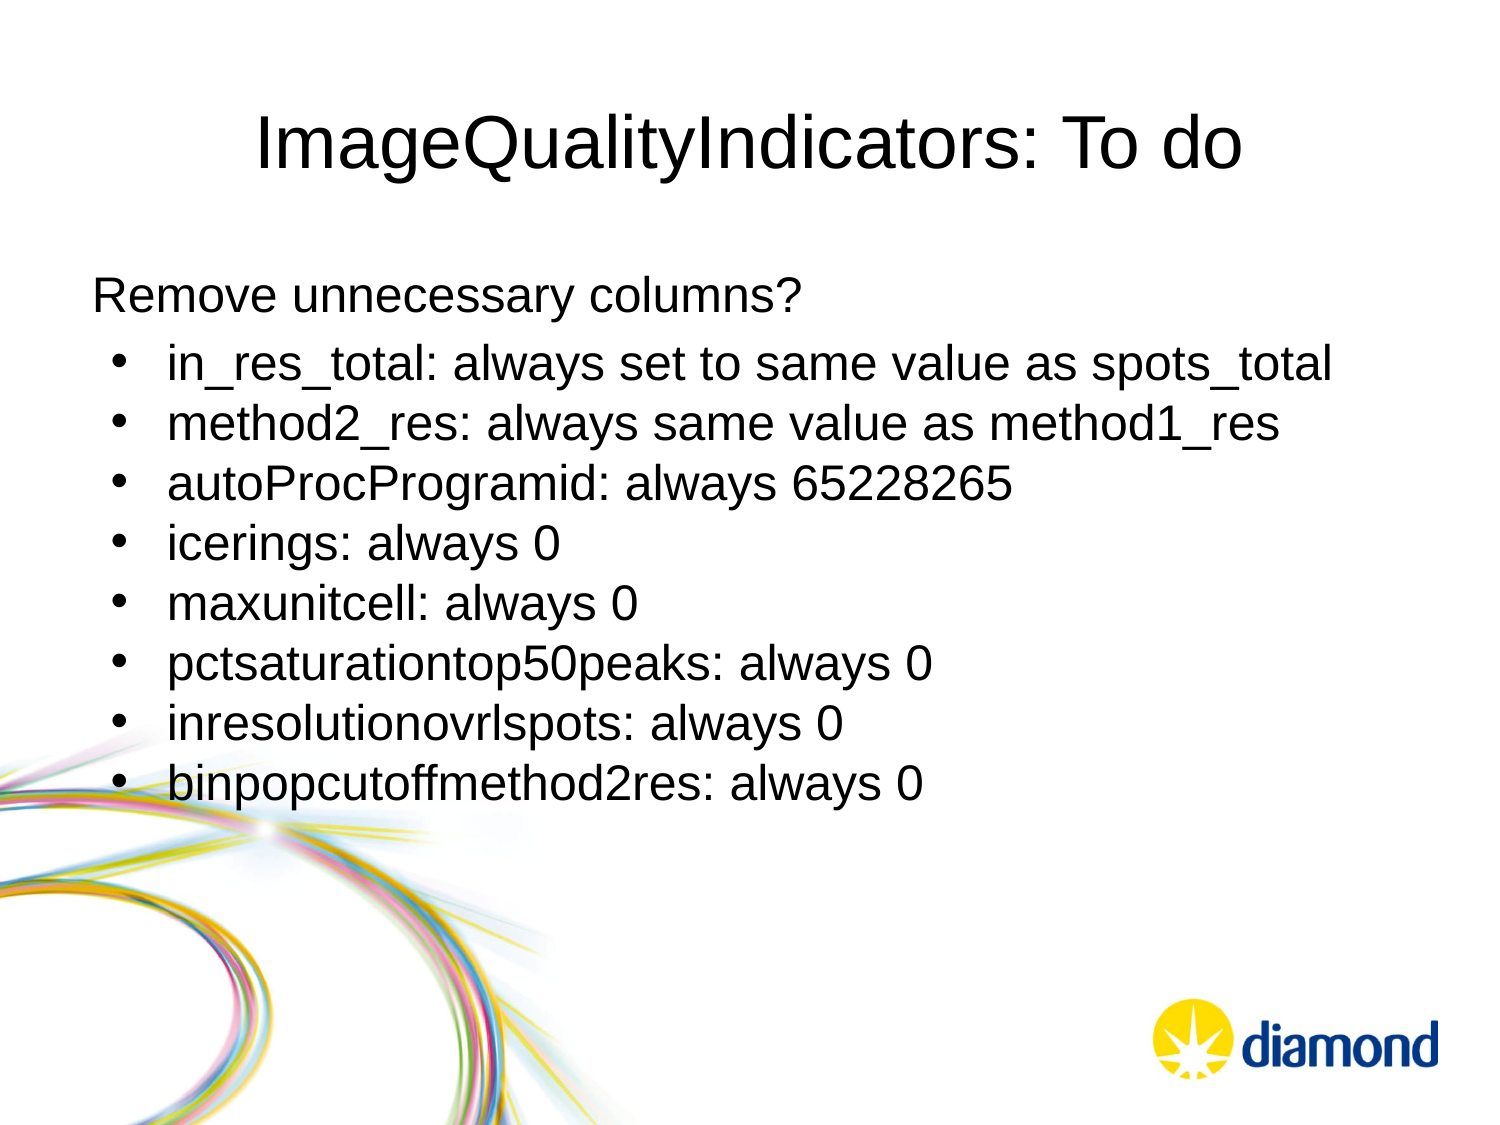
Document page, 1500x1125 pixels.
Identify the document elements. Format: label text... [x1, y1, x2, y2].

picture [0, 587, 1438, 1125]
title ImageQualityIndicators: To do [75, 45, 1425, 233]
list Remove unnecessary columns? in_res_total: always set to same value as spots_total method2_res: always same value as method1_res autoProcProgramid: always 65228265 icerings: always 0 maxunitcell: always 0 pctsaturationtop50peaks: always 0 inresolutionovrlspots: always 0 binpopcutoffmethod2res: always 0 [76, 255, 1427, 998]
